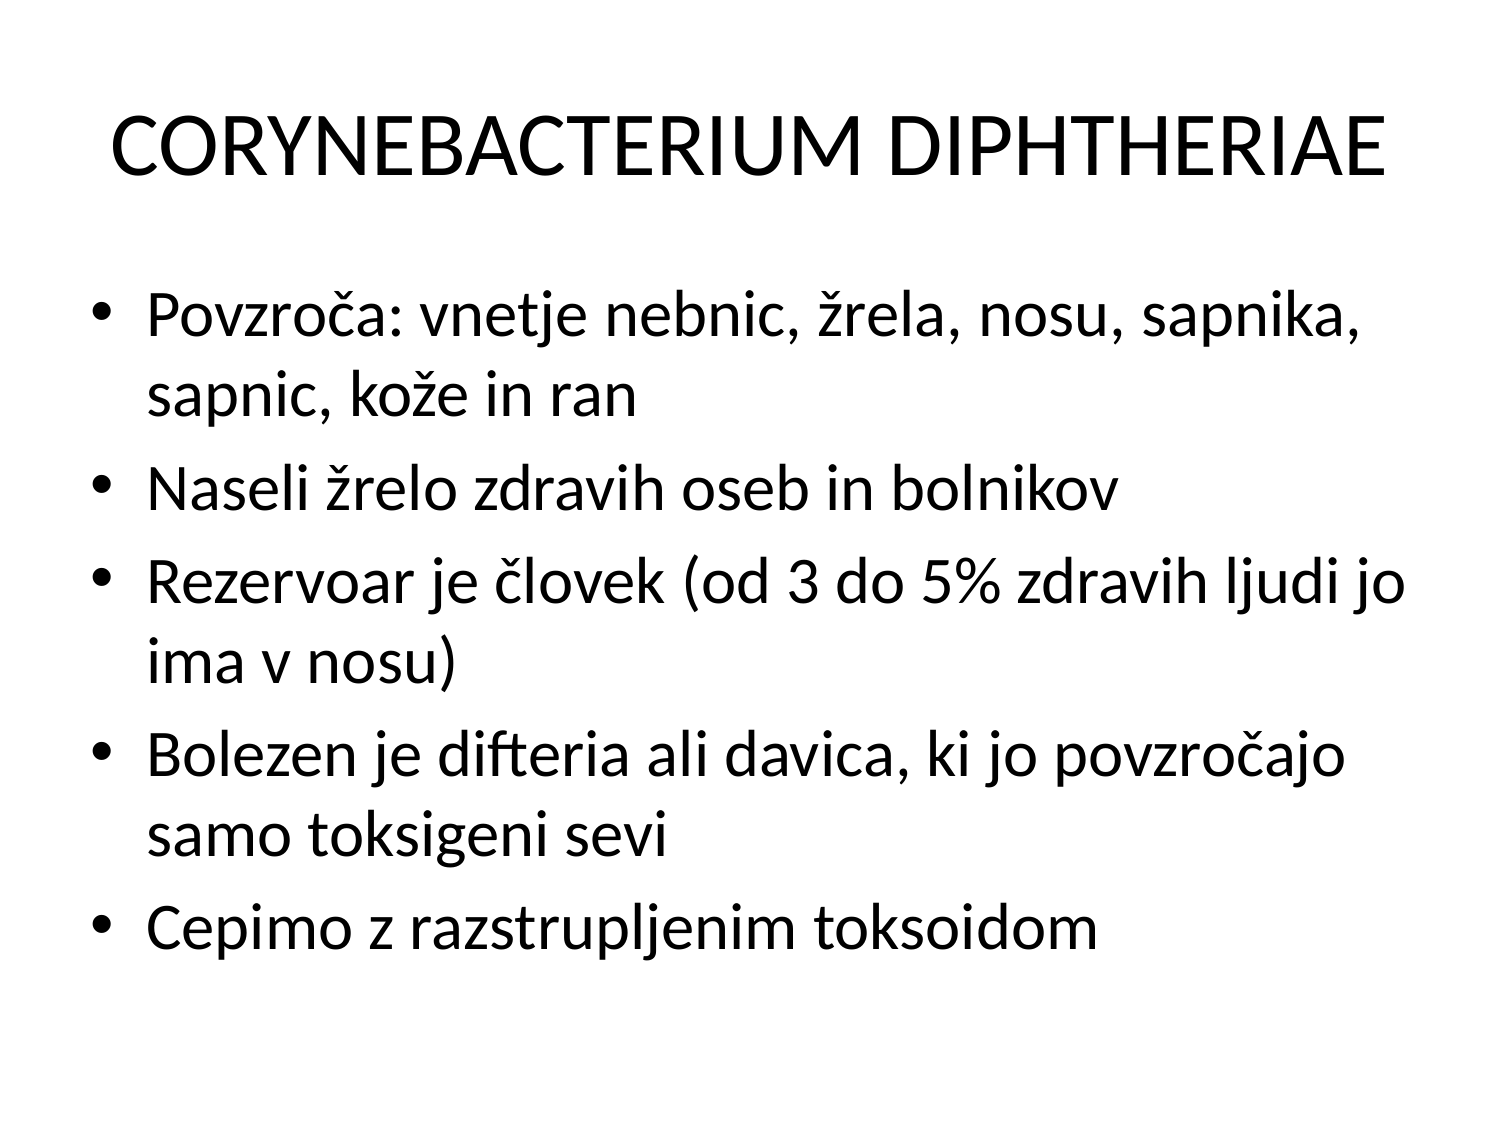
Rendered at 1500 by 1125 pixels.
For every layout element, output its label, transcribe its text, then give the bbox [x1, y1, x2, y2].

title CORYNEBACTERIUM DIPHTHERIAE [75, 45, 1425, 233]
list Povzroča: vnetje nebnic, žrela, nosu, sapnika, sapnic, kože in ran Naseli žrelo zdravih oseb in bolnikov Rezervoar je človek (od 3 do 5% zdravih ljudi jo ima v nosu) Bolezen je difteria ali davica, ki jo povzročajo samo toksigeni sevi Cepimo z razstrupljenim toksoidom [75, 262, 1425, 1005]
